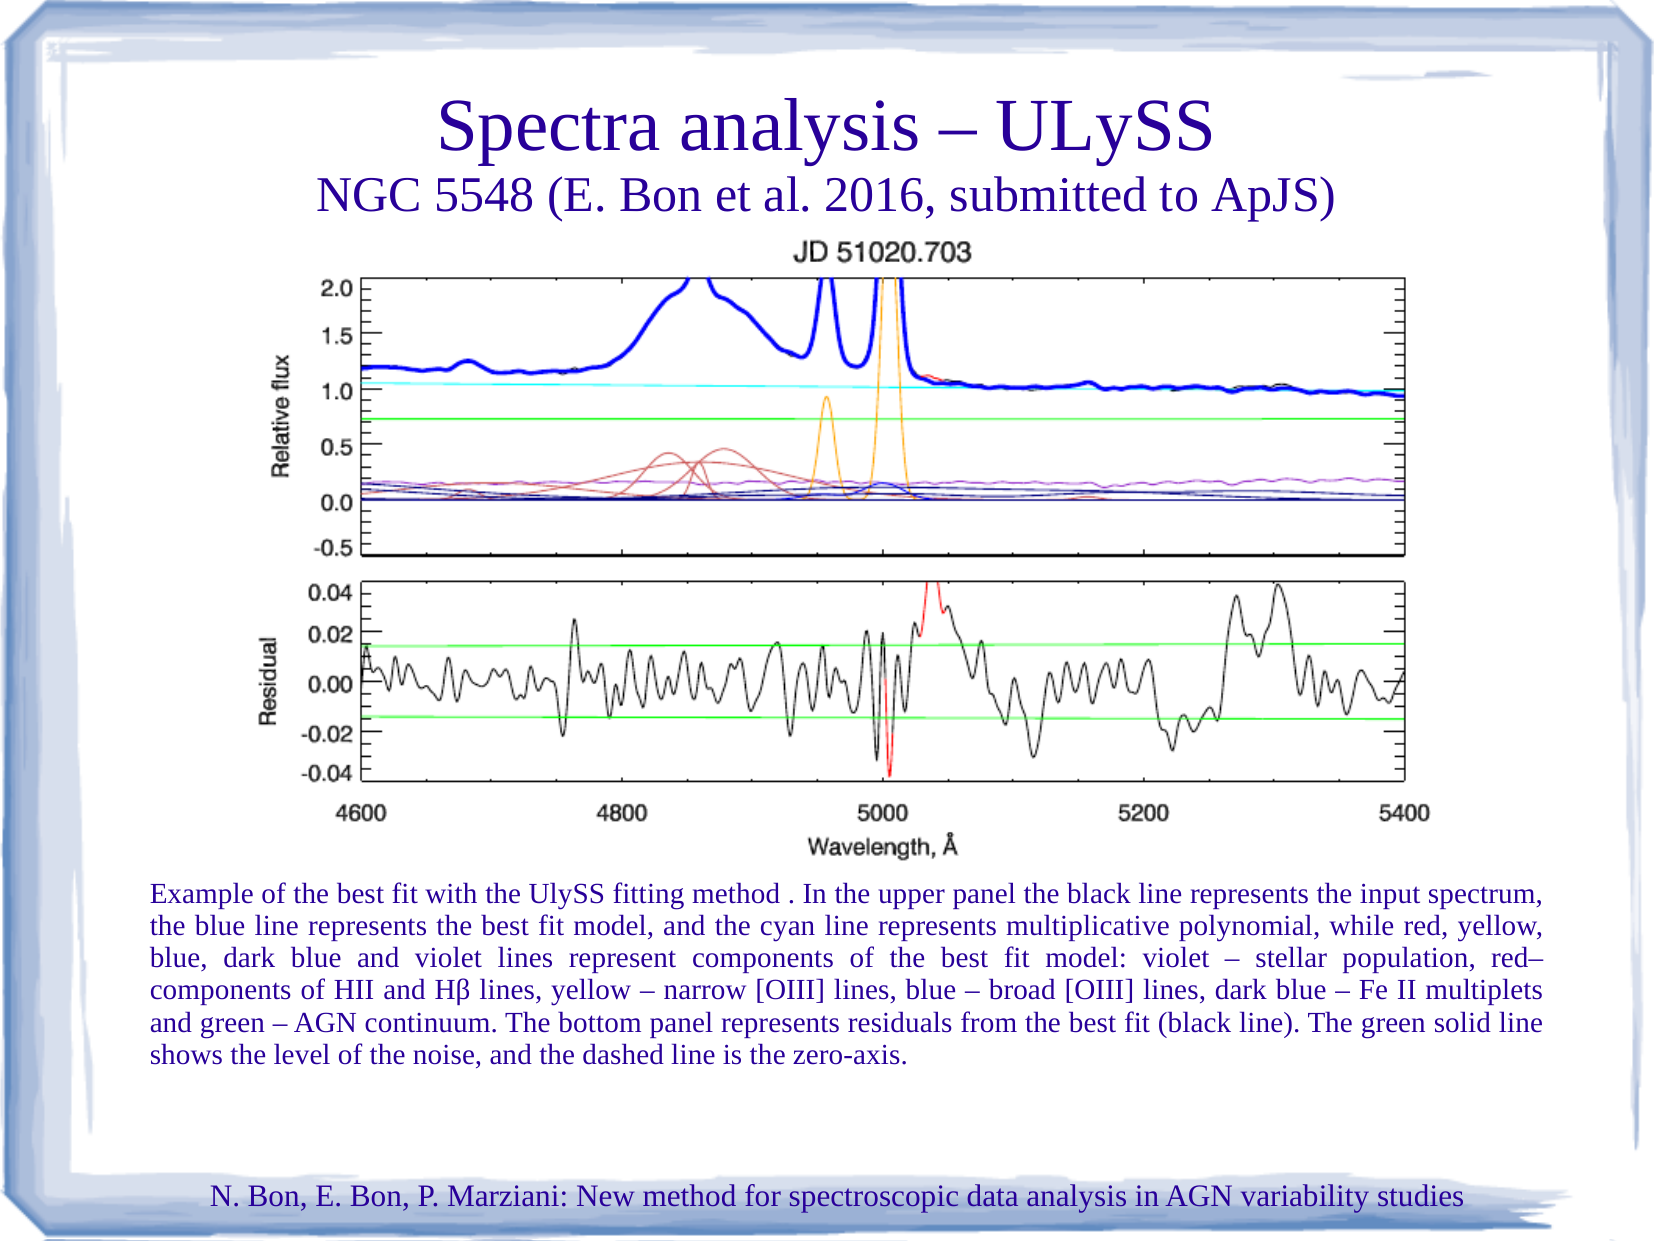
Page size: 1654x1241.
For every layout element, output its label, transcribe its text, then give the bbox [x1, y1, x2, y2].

text_box Example of the best fit with the UlySS fitting method . In the upper panel the black line represents the input spectrum, the blue line represents the best fit model, and the cyan line represents multiplicative polynomial, while red, yellow, blue, dark blue and violet lines represent components of the best fit model: violet – stellar population, red– components of HII and Hβ lines, yellow – narrow [OIII] lines, blue – broad [OIII] lines, dark blue – Fe II multiplets and green – AGN continuum. The bottom panel represents residuals from the best fit (black line). The green solid line shows the level of the noise, and the dashed line is the zero-axis. [135, 870, 1561, 1111]
text_box N. Bon, E. Bon, P. Marziani: New method for spectroscopic data analysis in AGN variability studies [195, 1171, 1480, 1222]
title Spectra analysis – ULySS NGC 5548 (E. Bon et al. 2016, submitted to ApJS) [82, 49, 1571, 257]
picture [0, 0, 1654, 1241]
